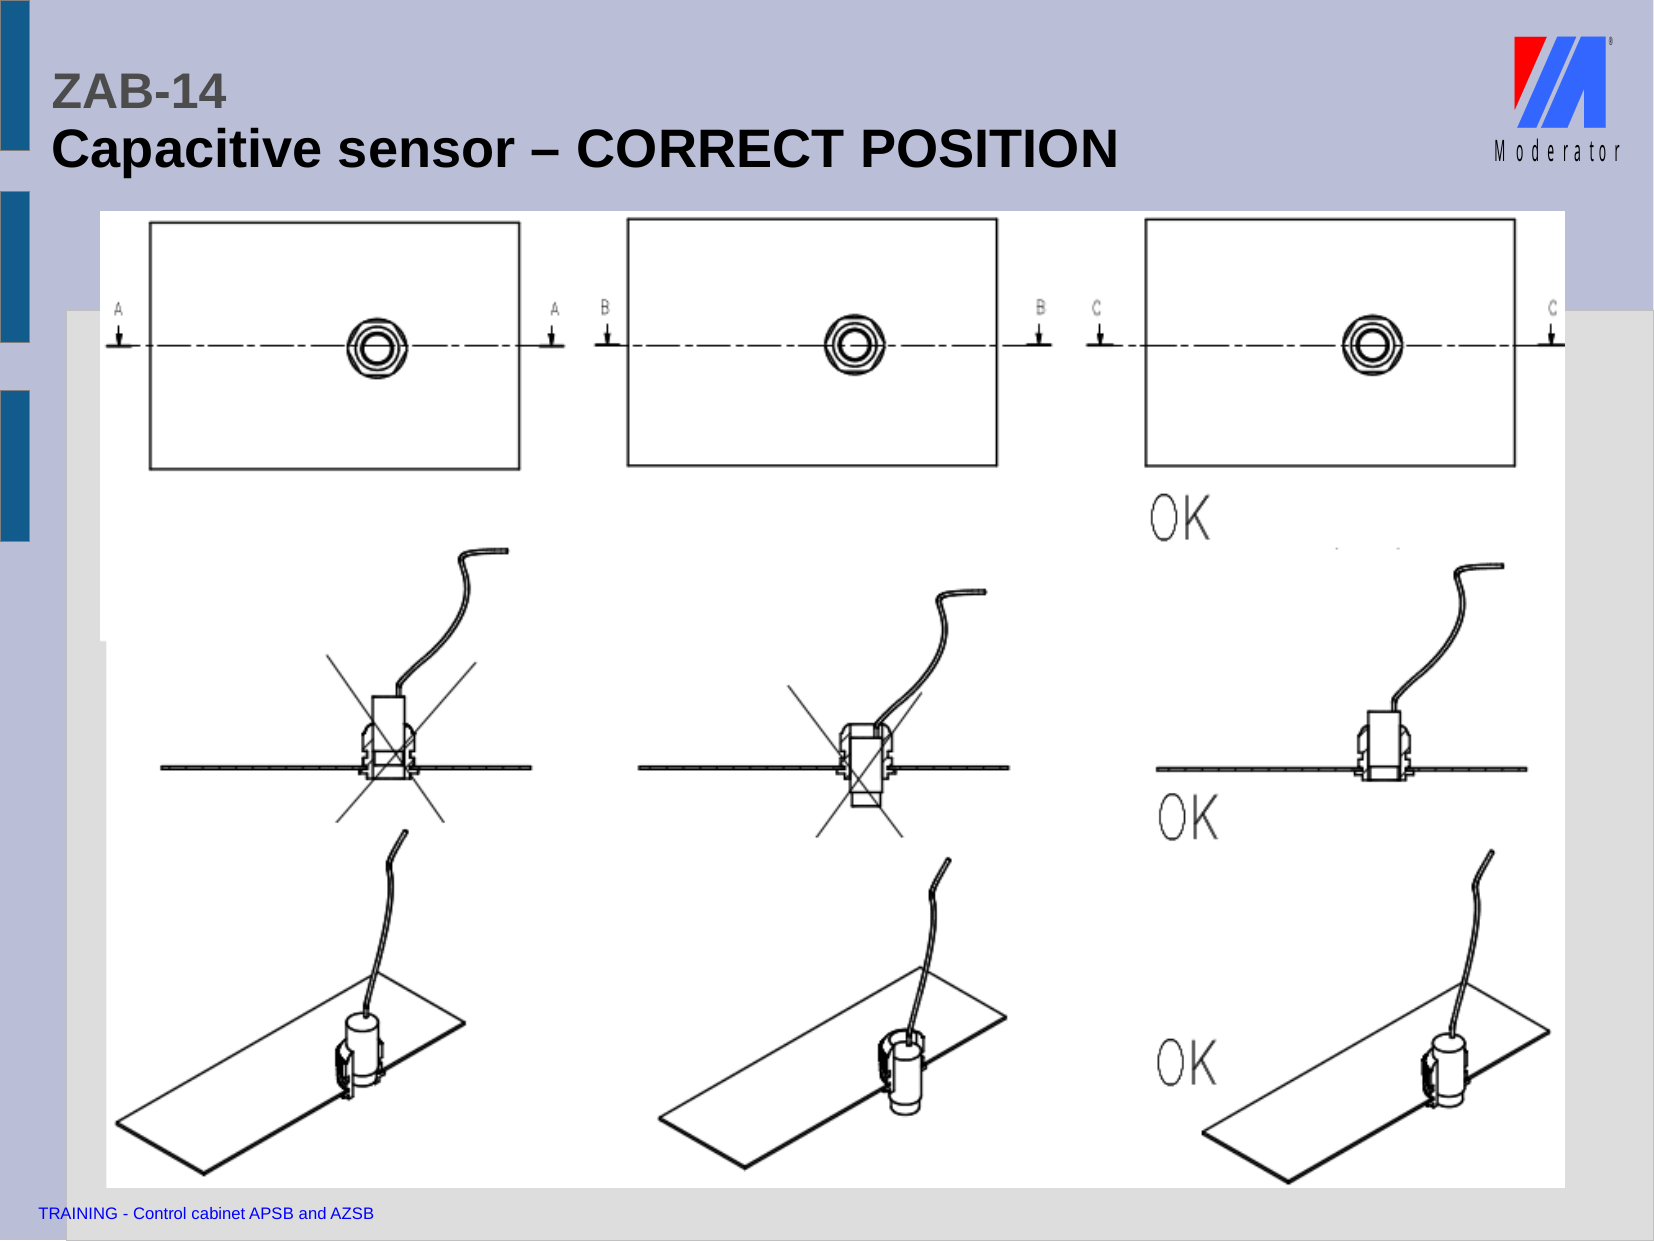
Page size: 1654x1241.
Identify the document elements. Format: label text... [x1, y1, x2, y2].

title ZAB-14 Capacitive sensor – CORRECT POSITION [51, 47, 1540, 196]
picture [1492, 33, 1635, 167]
text_box TRAINING - Control cabinet APSB and AZSB [23, 1197, 1134, 1231]
picture [100, 211, 1565, 1188]
